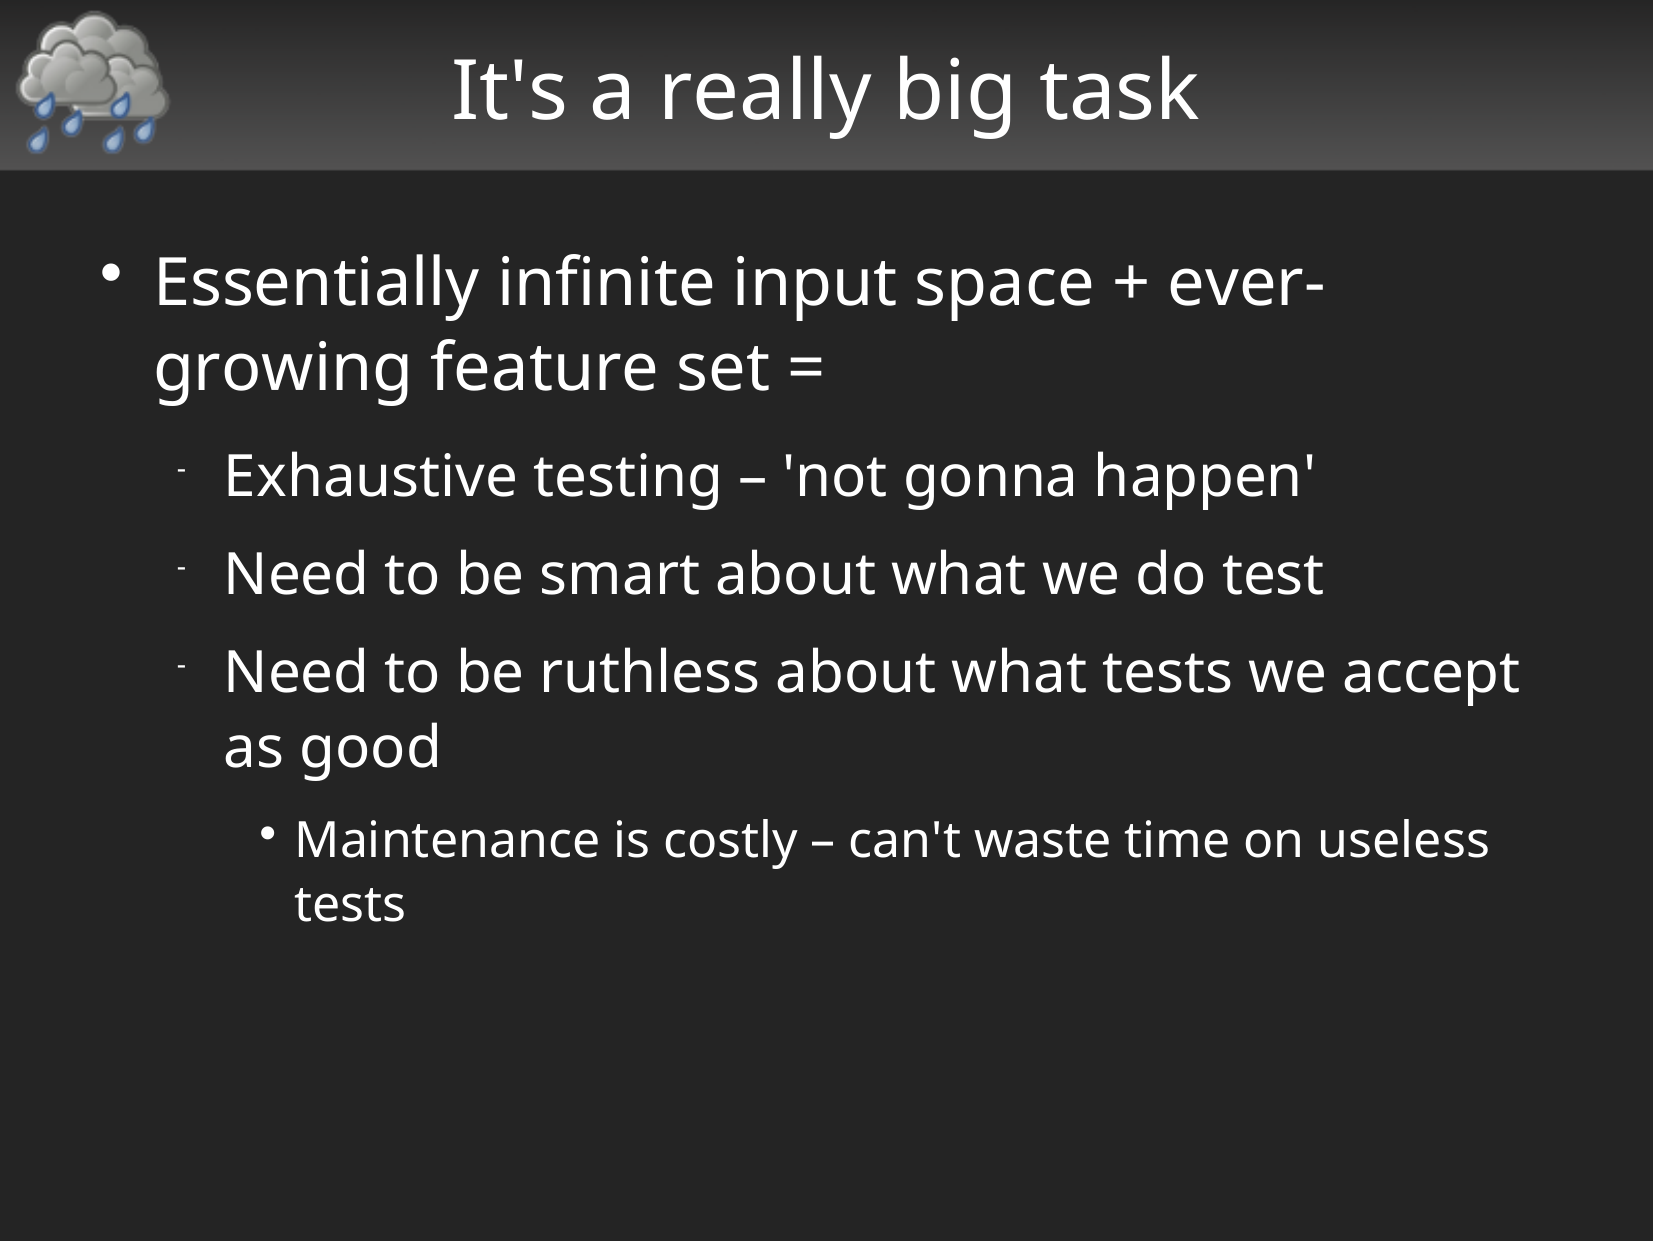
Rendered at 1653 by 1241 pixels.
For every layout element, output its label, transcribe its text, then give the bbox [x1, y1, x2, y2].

list Essentially infinite input space + ever-growing feature set = Exhaustive testing – 'not gonna happen' Need to be smart about what we do test Need to be ruthless about what tests we accept as good Maintenance is costly – can't waste time on useless tests [82, 236, 1570, 1042]
picture [0, 0, 1653, 1241]
title It's a really big task [82, 39, 1570, 137]
